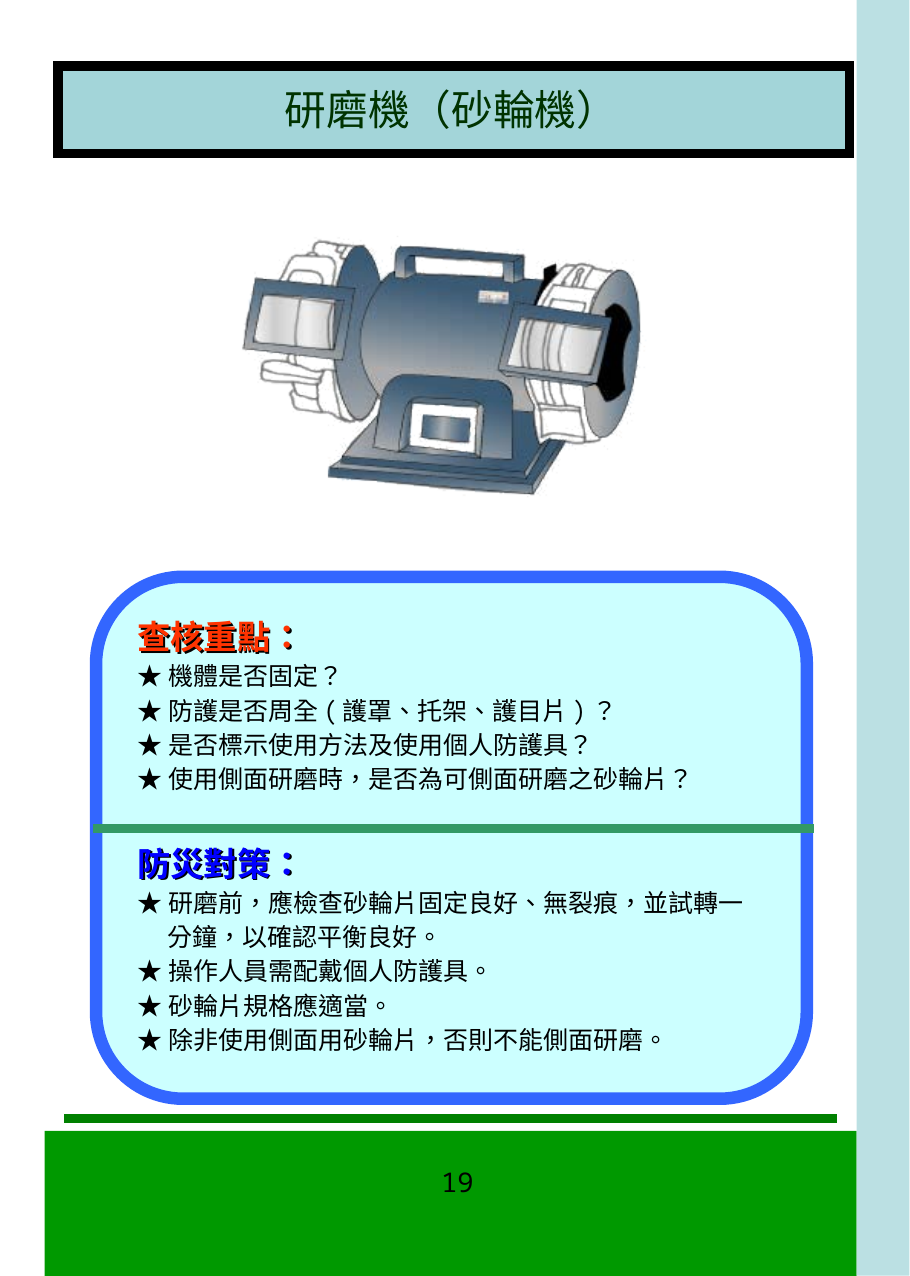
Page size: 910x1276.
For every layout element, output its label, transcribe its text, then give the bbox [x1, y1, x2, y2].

text_box [856, 0, 910, 1276]
text_box 查核重點： ★機體是否固定？ ★防護是否周全(護罩、托架、護目片)？ ★是否標示使用方法及使用個人防護具？ ★使用側面研磨時，是否為可側面研磨之砂輪片？ 防災對策： ★研磨前，應檢查砂輪片固定良好、無裂痕，並試轉一分鐘，以確認平衡良好。 ★操作人員需配戴個人防護具。 ★砂輪片規格應適當。 ★除非使用側面用砂輪片，否則不能側面研磨。 [96, 576, 807, 824]
text_box 19 [422, 1157, 493, 1207]
text_box 查核重點： ★機體是否固定？ ★防護是否周全(護罩、托架、護目片)？ ★是否標示使用方法及使用個人防護具？ ★使用側面研磨時，是否為可側面研磨之砂輪片？ 防災對策： ★研磨前，應檢查砂輪片固定良好、無裂痕，並試轉一分鐘，以確認平衡良好。 ★操作人員需配戴個人防護具。 ★砂輪片規格應適當。 ★除非使用側面用砂輪片，否則不能側面研磨。 [96, 833, 807, 1099]
text_box 研磨機（砂輪機） [260, 75, 643, 142]
picture [230, 224, 656, 508]
